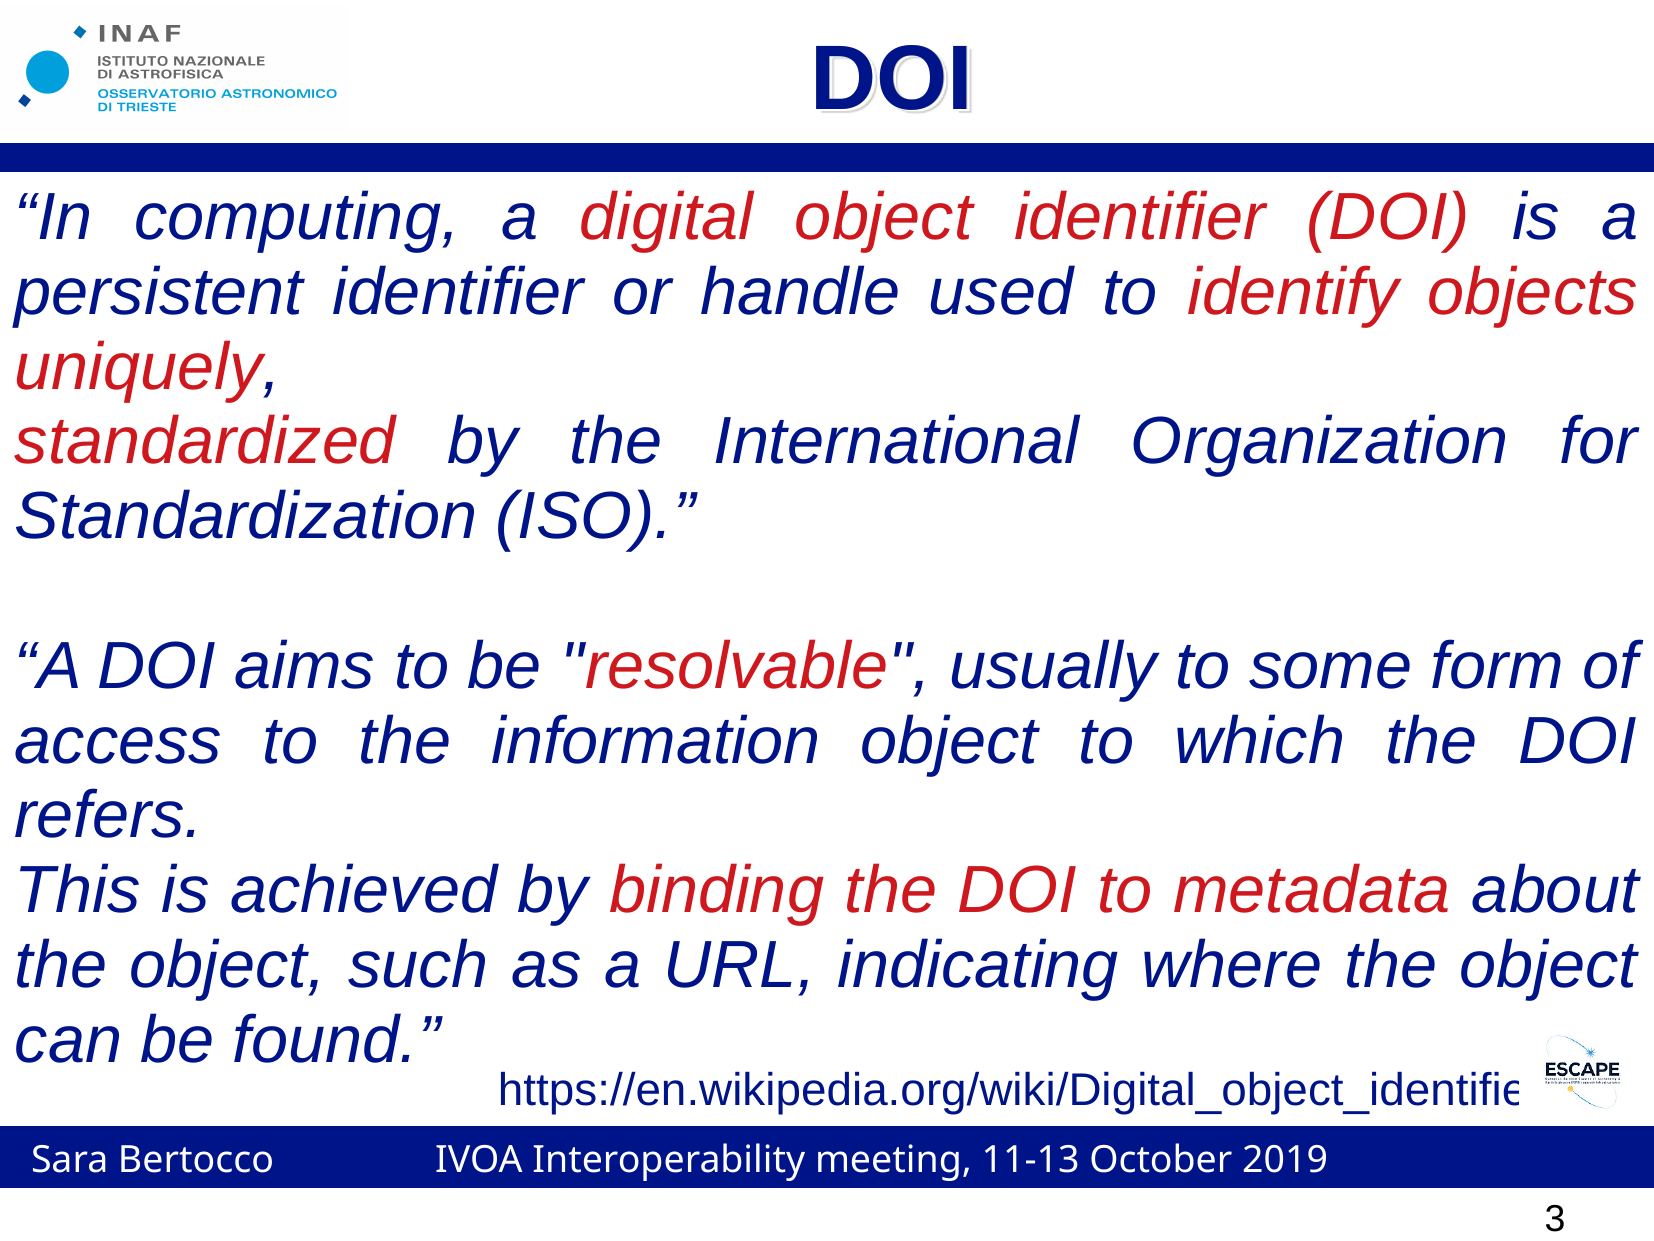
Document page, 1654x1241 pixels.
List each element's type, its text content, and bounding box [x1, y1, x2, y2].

picture [1519, 1027, 1645, 1116]
text_box “In computing, a digital object identifier (DOI) is a persistent identifier or handle used to identify objects uniquely, standardized by the International Organization for Standardization (ISO).” “A DOI aims to be "resolvable", usually to some form of access to the information object to which the DOI refers. This is achieved by binding the DOI to metadata about the object, such as a URL, indicating where the object can be found.” [0, 171, 1654, 1220]
text_box [0, 143, 1654, 171]
picture [1, 4, 348, 132]
title DOI [348, 4, 1436, 151]
text_box <number> [1529, 1220, 1654, 1241]
